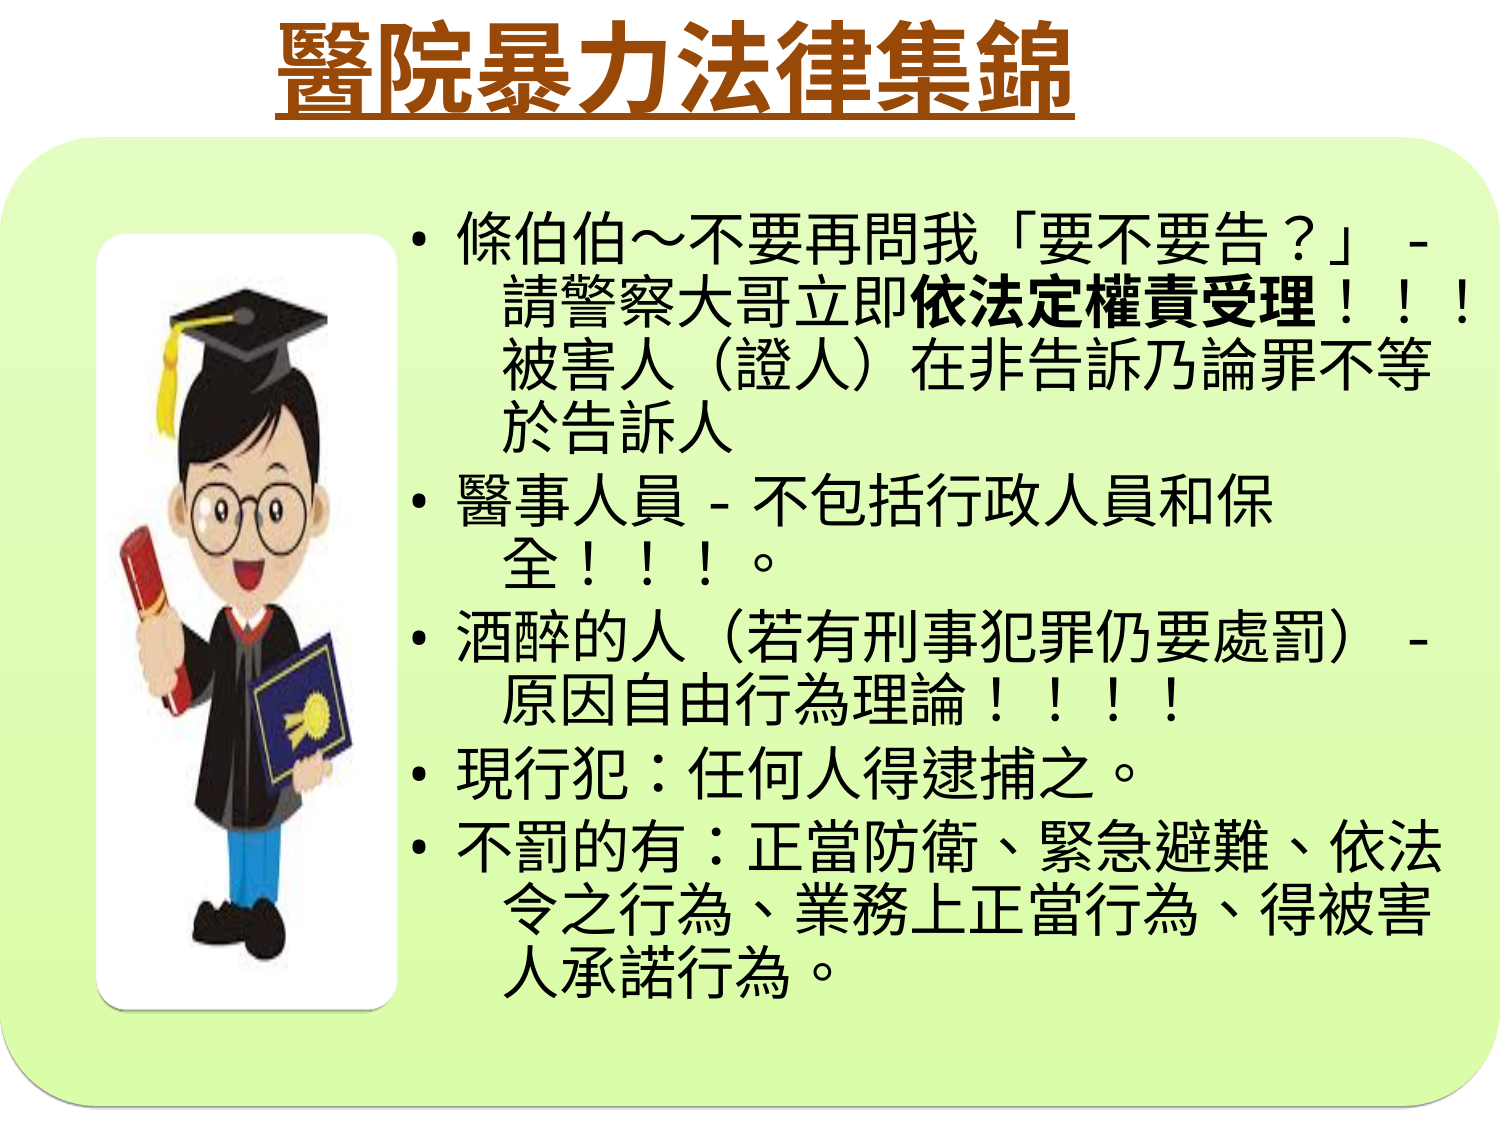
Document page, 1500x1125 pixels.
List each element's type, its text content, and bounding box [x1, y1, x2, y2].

text_box [96, 234, 397, 1009]
text_box 條伯伯～不要再問我「要不要告？」-請警察大哥立即依法定權責受理！！！被害人（證人）在非告訴乃論罪不等於告訴人 醫事人員-不包括行政人員和保全！！！。 酒醉的人（若有刑事犯罪仍要處罰）-原因自由行為理論！！！！ 現行犯：任何人得逮捕之。 不罰的有：正當防衛、緊急避難、依法令之行為、業務上正當行為、得被害人承諾行為。 [0, 137, 1500, 1106]
title 醫院暴力法律集錦 [0, 0, 1351, 160]
